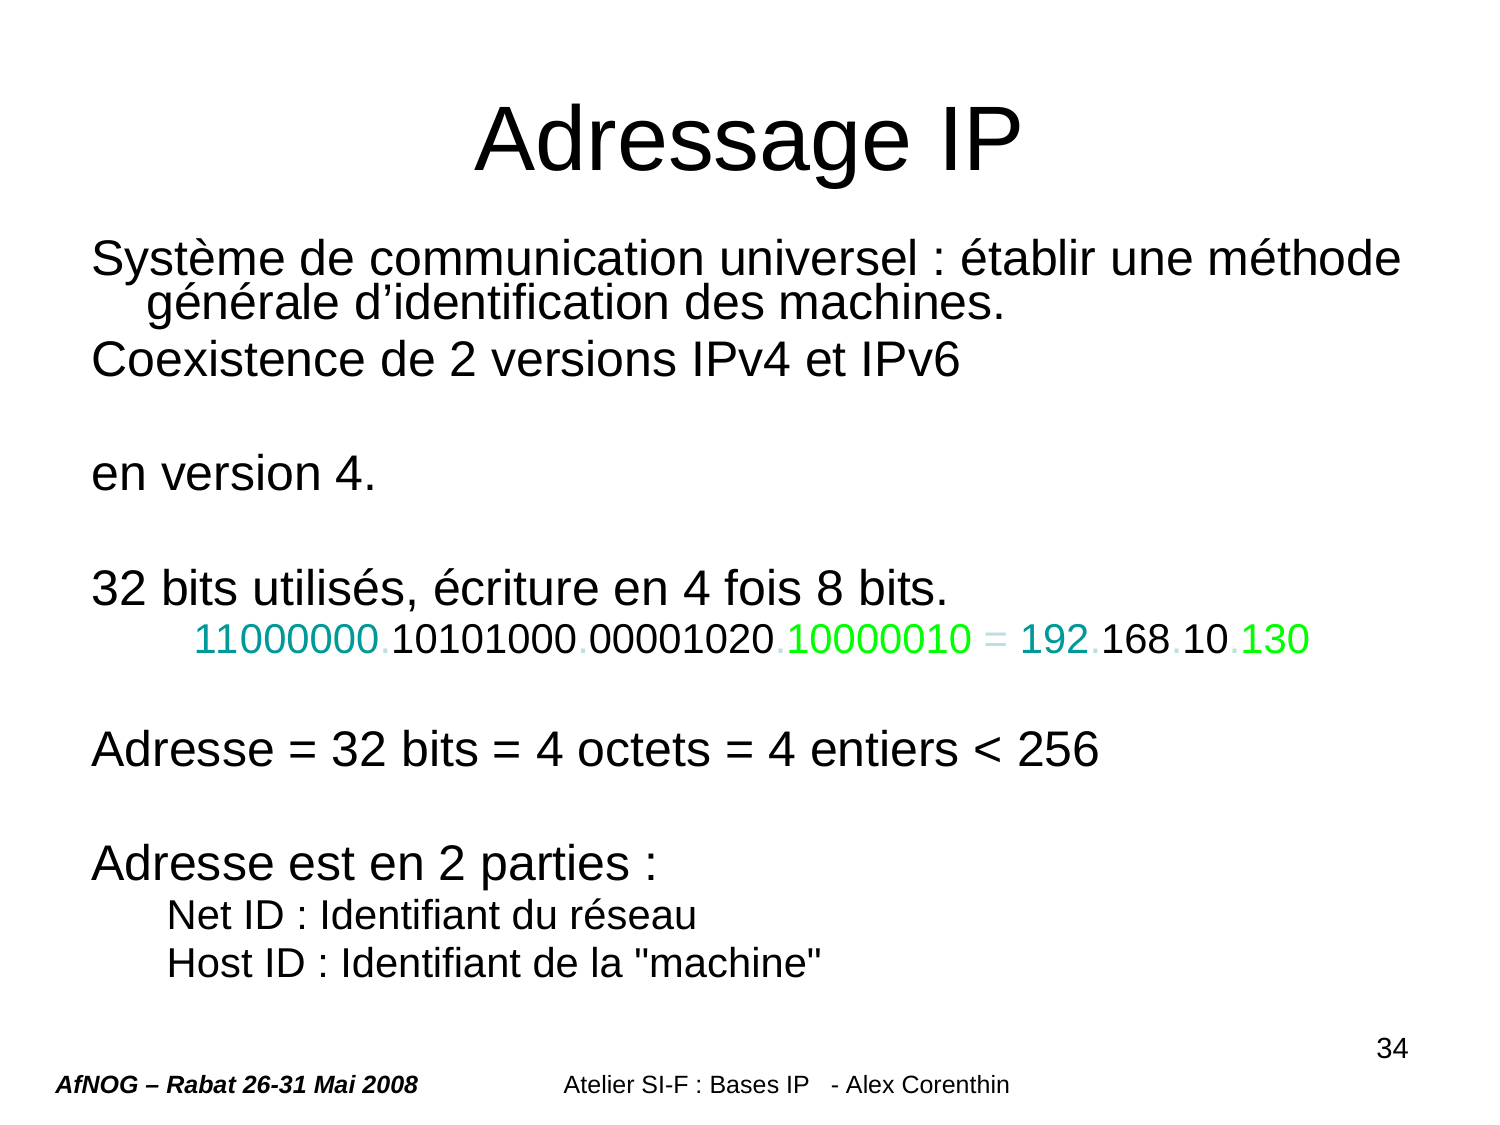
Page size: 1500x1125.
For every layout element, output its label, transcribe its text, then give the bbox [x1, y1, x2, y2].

title Adressage IP [75, 45, 1426, 233]
list Système de communication universel : établir une méthode générale d’identification des machines. Coexistence de 2 versions IPv4 et IPv6 en version 4. 32 bits utilisés, écriture en 4 fois 8 bits. 11000000.10101000.00001020.10000010 = 192.168.10.130 Adresse = 32 bits = 4 octets = 4 entiers < 256 Adresse est en 2 parties : Net ID : Identifiant du réseau Host ID : Identifiant de la "machine" [76, 231, 1427, 1091]
